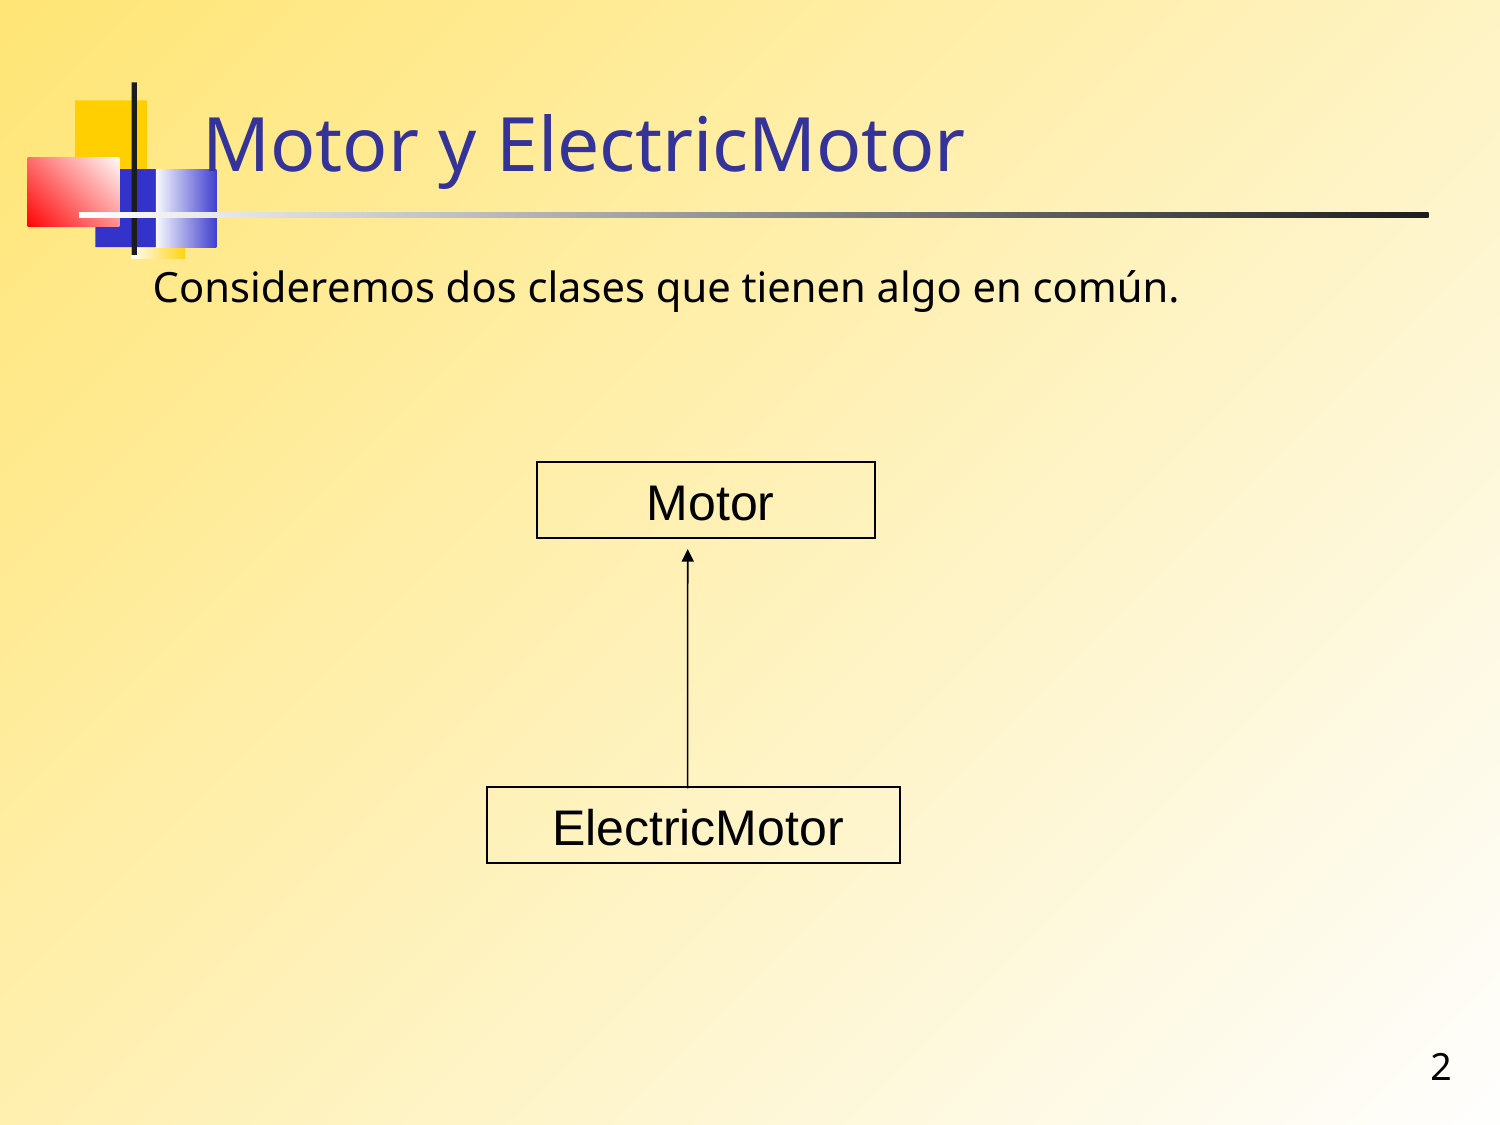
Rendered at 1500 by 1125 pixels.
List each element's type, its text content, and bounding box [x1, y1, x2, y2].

title Motor y ElectricMotor [187, 37, 1466, 201]
list Consideremos dos clases que tienen algo en común. [137, 249, 1463, 1013]
